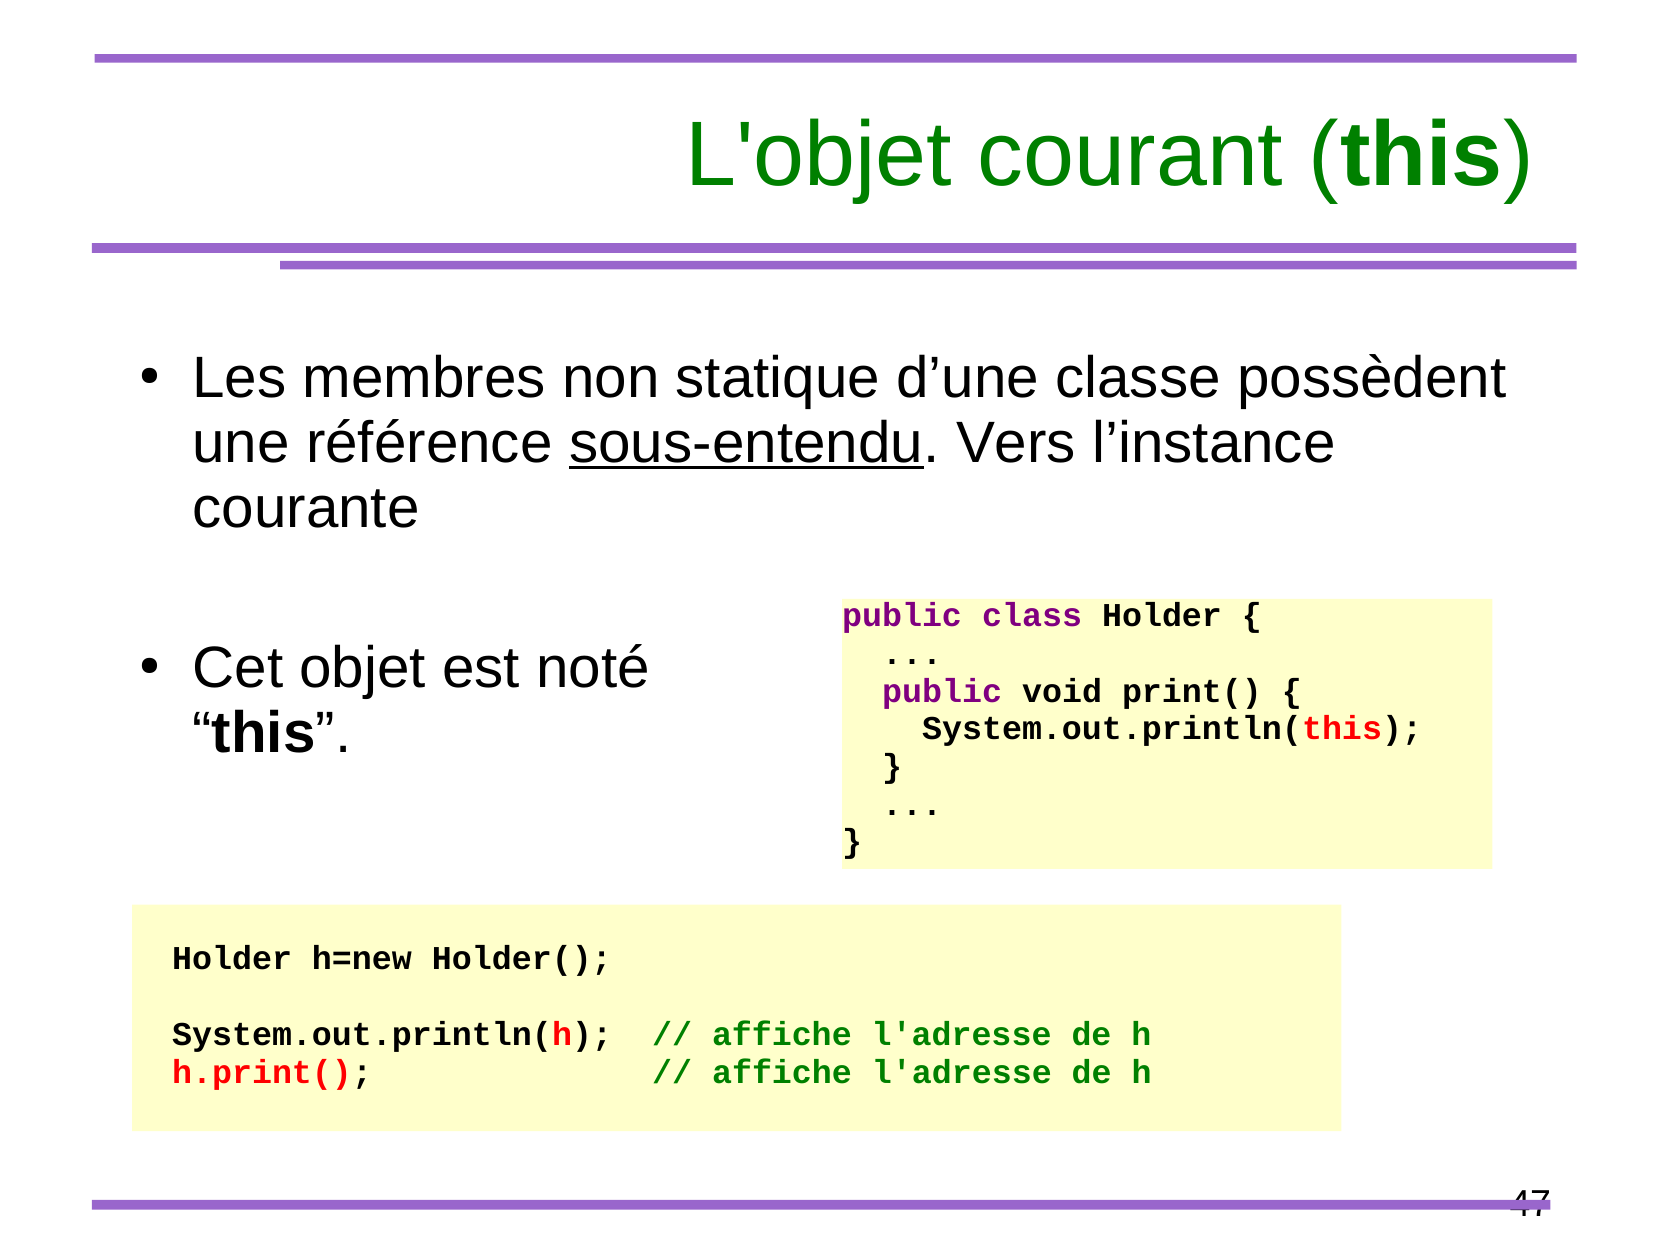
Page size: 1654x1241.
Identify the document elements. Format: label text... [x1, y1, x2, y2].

text_box Holder h=new Holder(); System.out.println(h); // affiche l'adresse de h h.print(); // affiche l'adresse de h [132, 904, 1342, 1132]
text_box public class Holder { ... public void print() { System.out.println(this); } ... } [842, 598, 1493, 869]
title L'objet courant (this) [121, 49, 1534, 257]
list Les membres non statique d’une classe possèdent une référence sous-entendu. Vers l’instance courante Cet objet est noté “this”. [121, 344, 1534, 1127]
